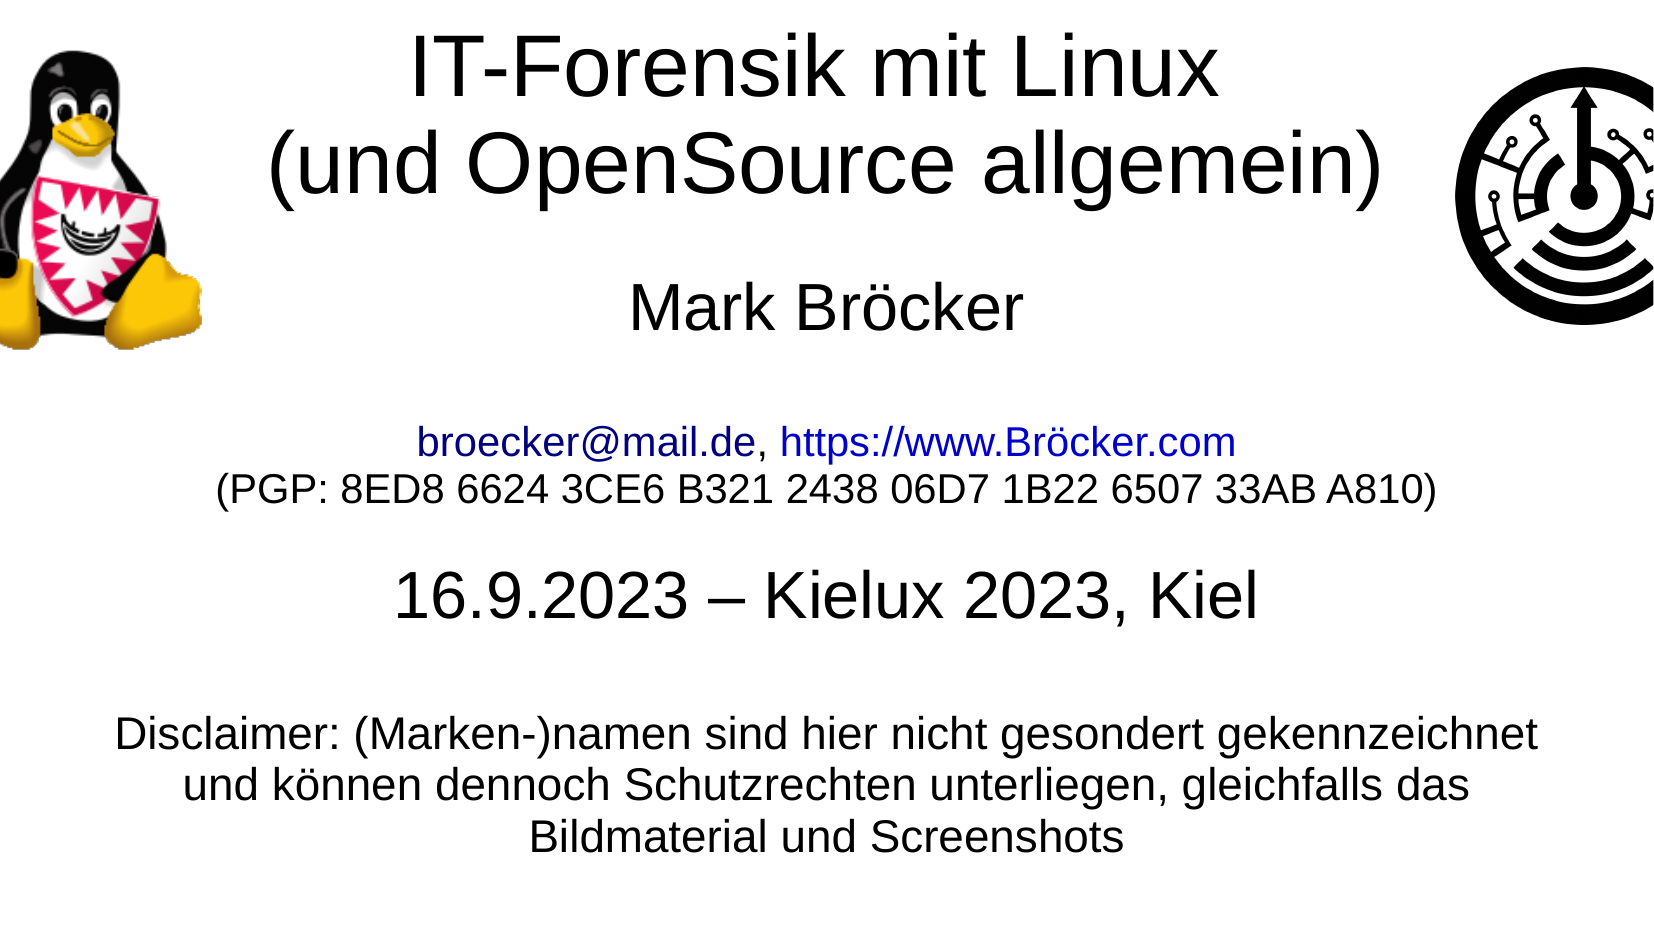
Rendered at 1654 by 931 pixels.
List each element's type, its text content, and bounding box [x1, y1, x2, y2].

picture [0, 46, 207, 355]
picture [1455, 67, 1654, 325]
subtitle Mark Bröcker broecker@mail.de, https://www.Bröcker.com (PGP: 8ED8 6624 3CE6 B321 2438 06D7 1B22 6507 33AB A810) 16.9.2023 – Kielux 2023, Kiel Disclaimer: (Marken-)namen sind hier nicht gesondert gekennzeichnet und können dennoch Schutzrechten unterliegen, gleichfalls das Bildmaterial und Screenshots [82, 269, 1571, 862]
title IT-Forensik mit Linux (und OpenSource allgemein) [82, 16, 1571, 213]
